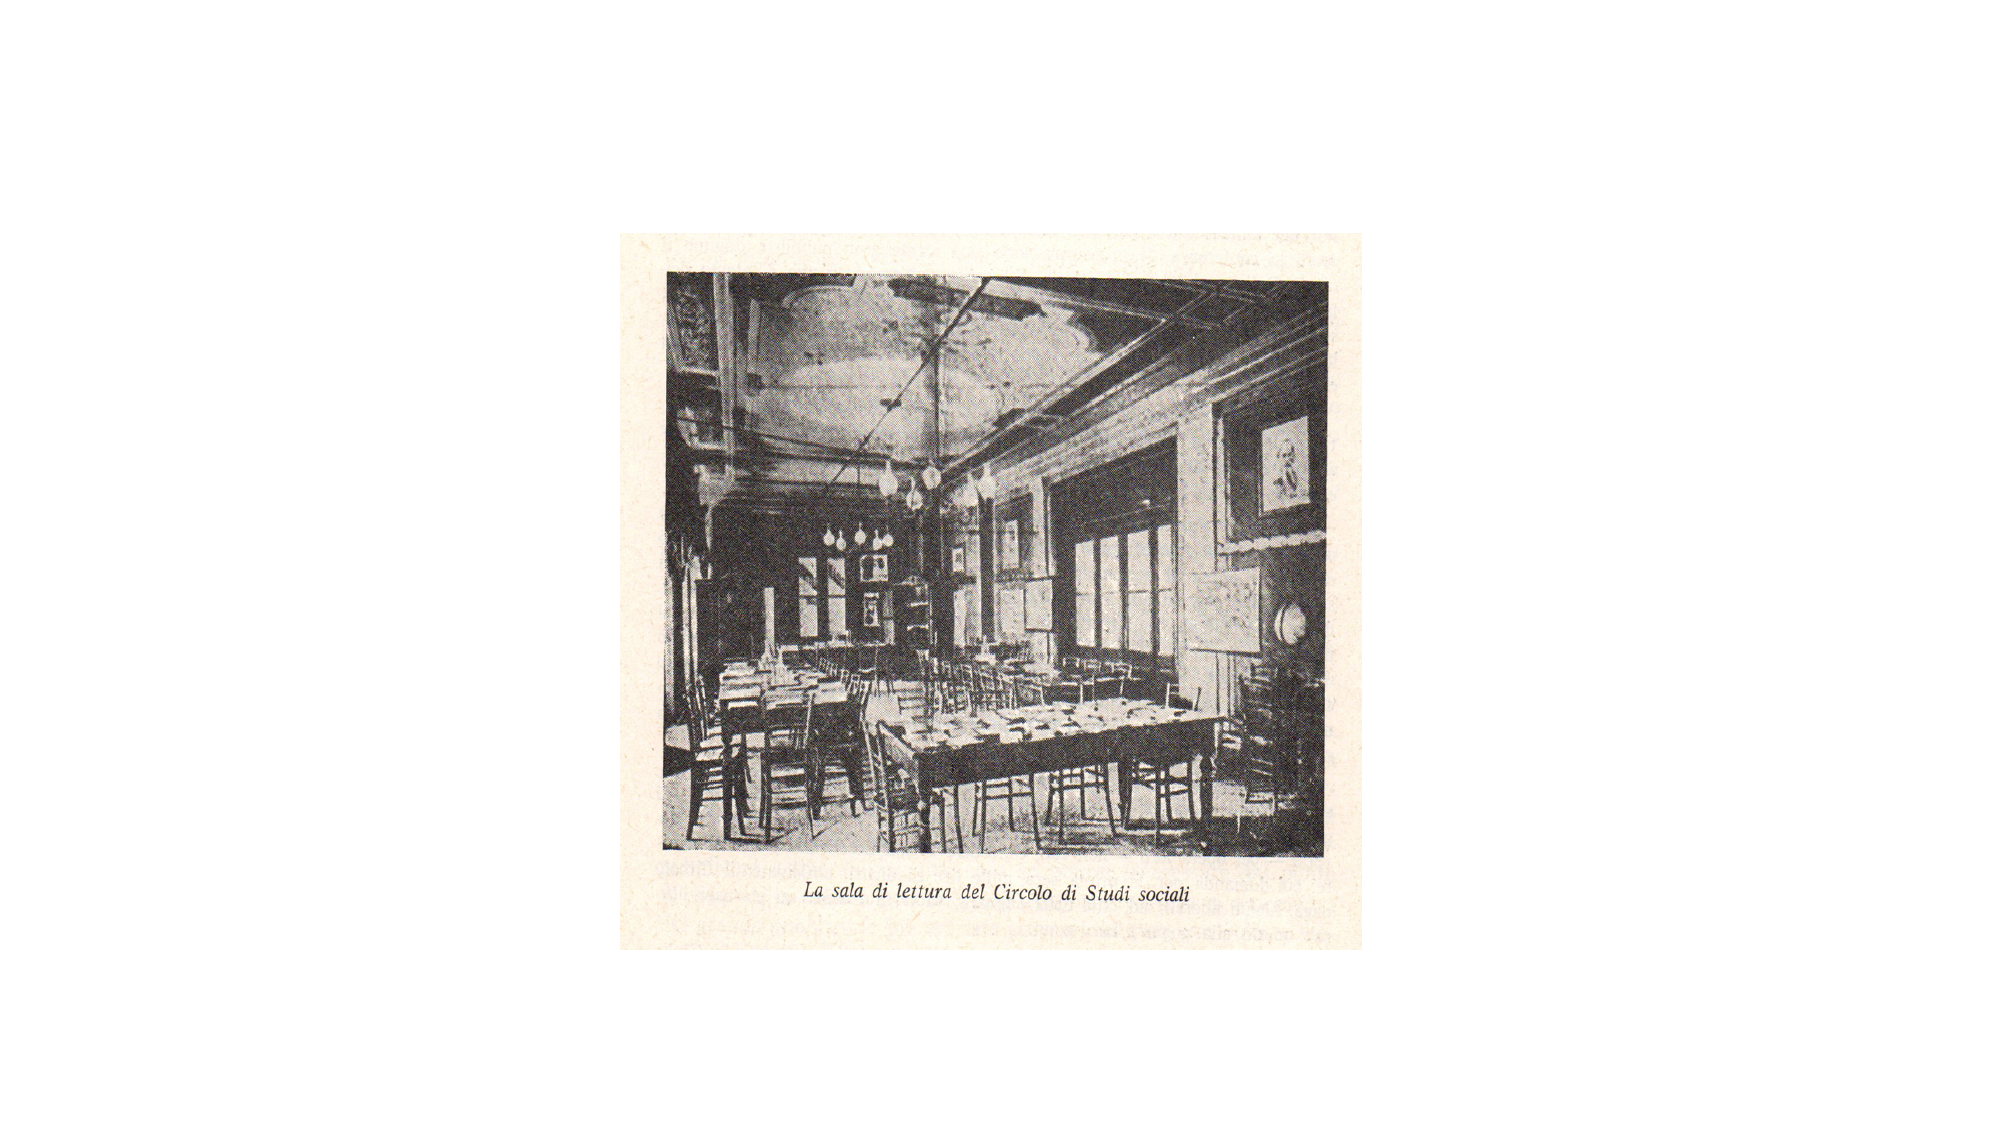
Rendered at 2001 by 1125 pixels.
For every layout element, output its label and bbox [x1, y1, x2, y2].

picture [620, 233, 1362, 950]
